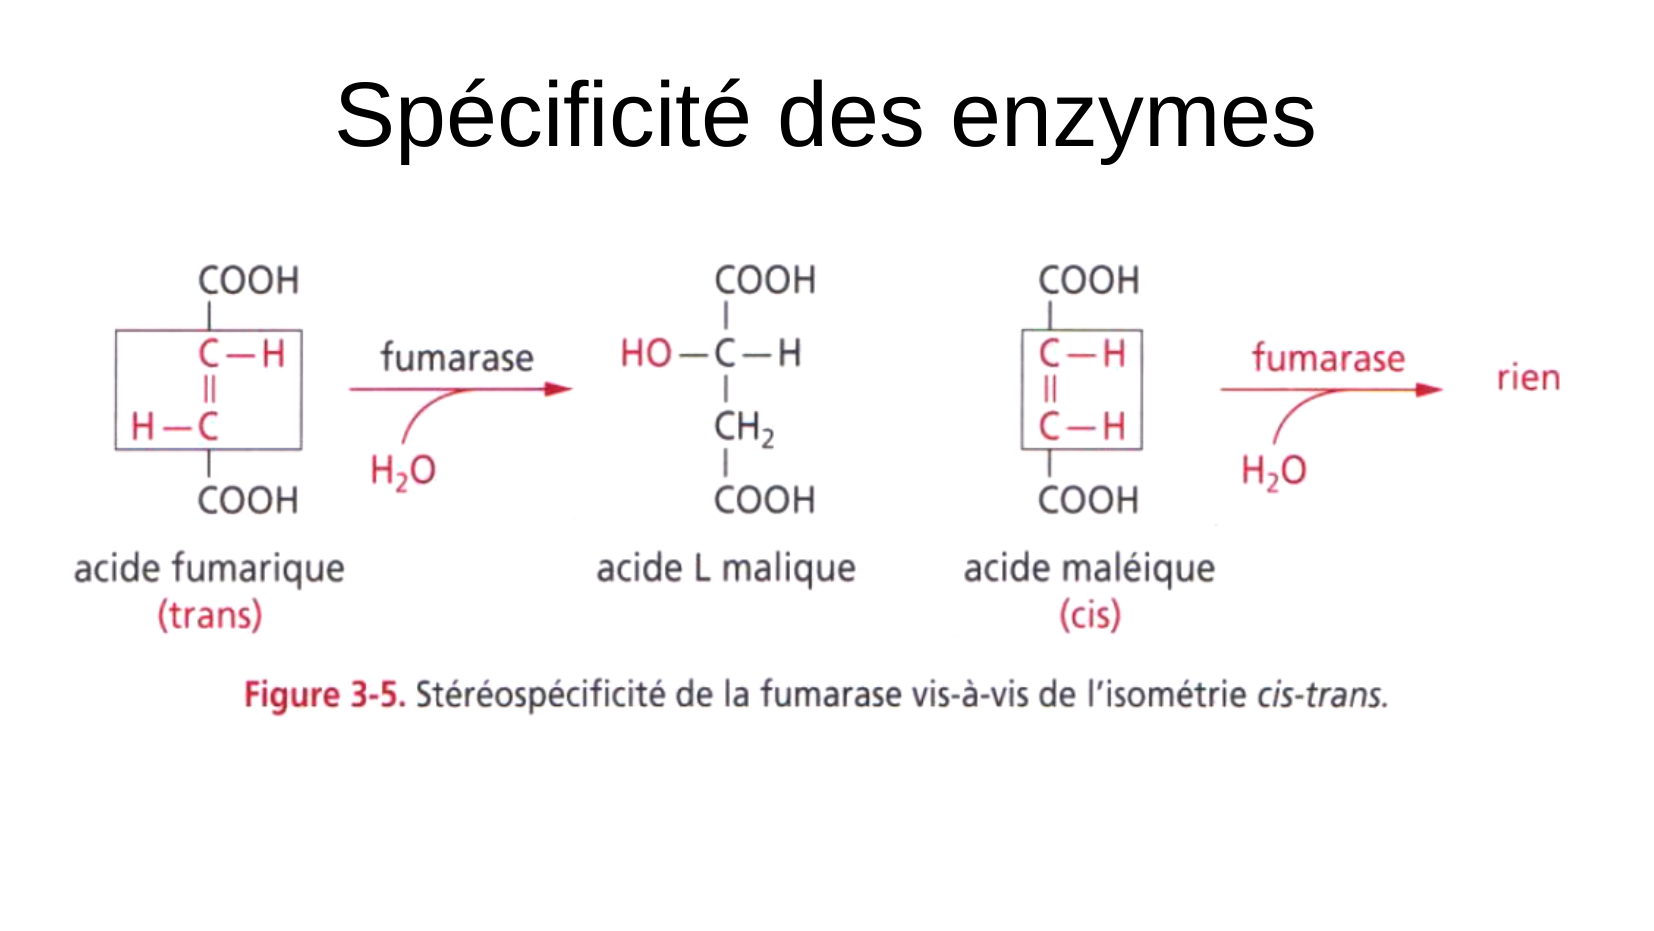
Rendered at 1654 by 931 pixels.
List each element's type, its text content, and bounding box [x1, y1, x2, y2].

picture [70, 250, 1576, 733]
title Spécificité des enzymes [82, 37, 1571, 193]
